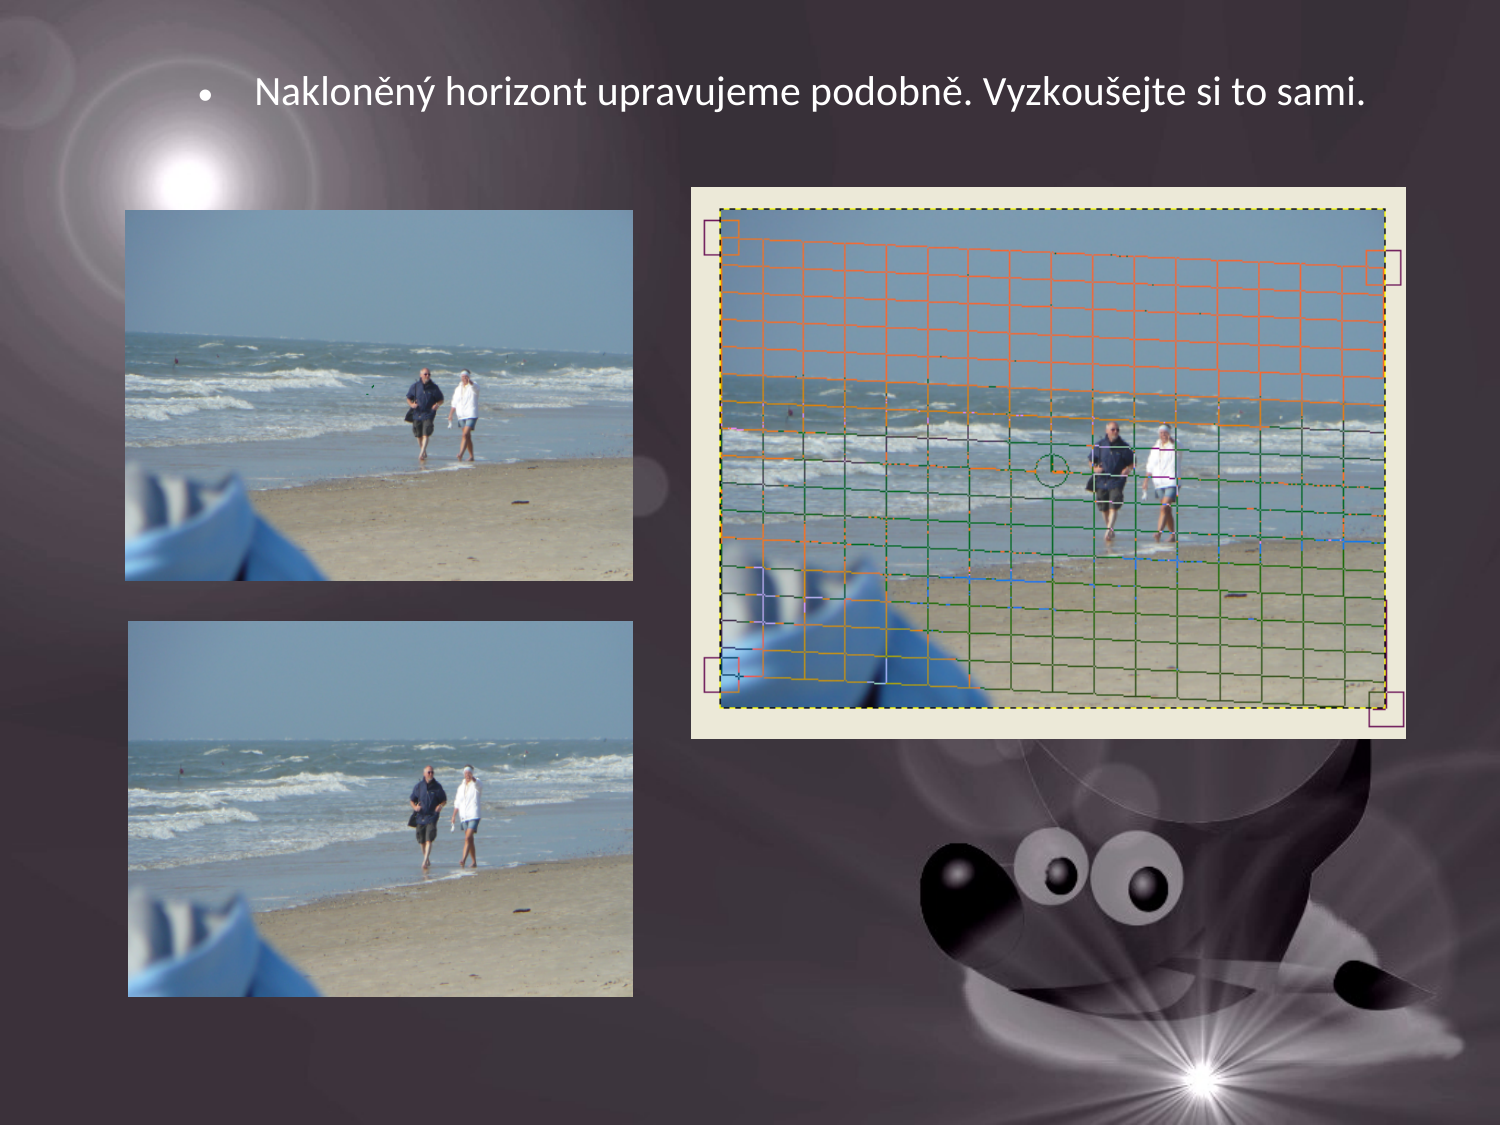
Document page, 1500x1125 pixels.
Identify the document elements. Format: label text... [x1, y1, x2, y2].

list Nakloněný horizont upravujeme podobně. Vyzkoušejte si to sami. [183, 66, 1500, 161]
picture [0, 0, 1500, 1125]
